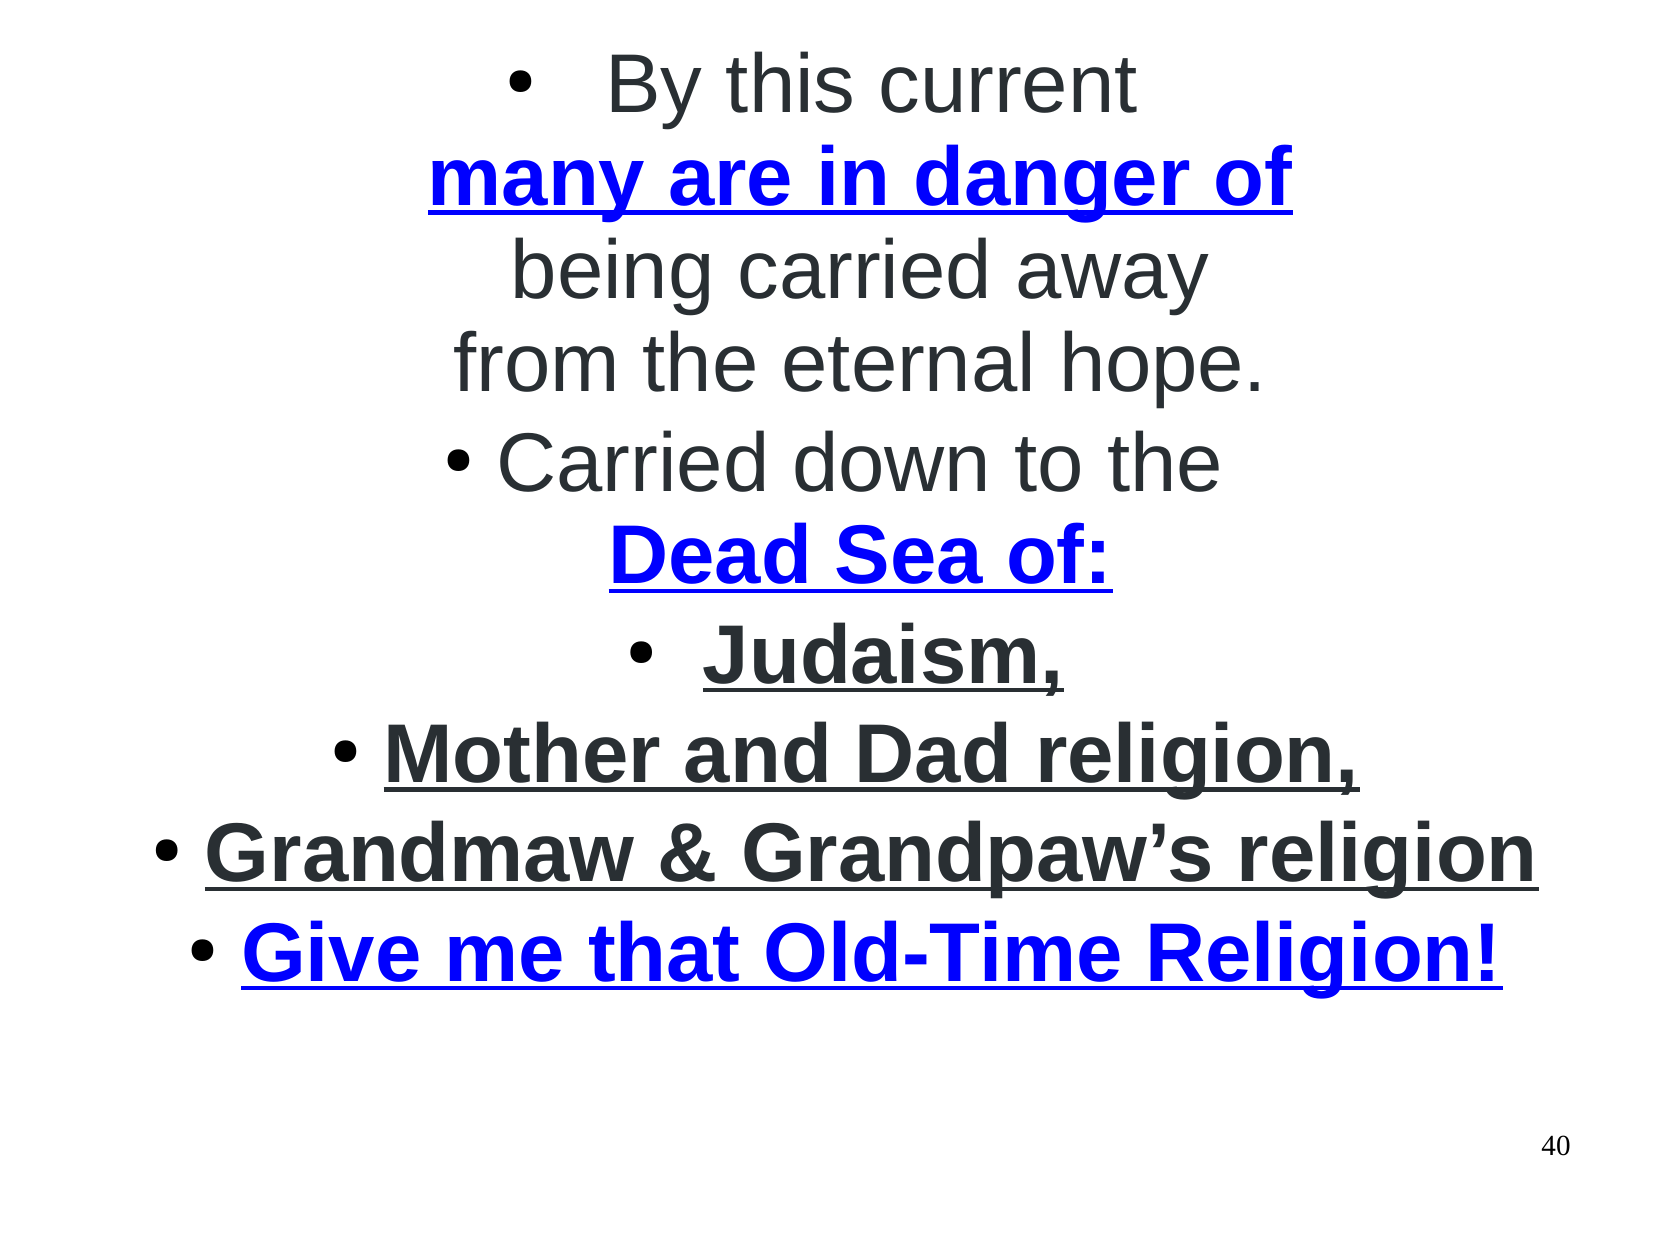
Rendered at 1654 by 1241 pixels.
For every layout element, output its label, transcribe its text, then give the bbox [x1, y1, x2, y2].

list By this current many are in danger of being carried away from the eternal hope. Carried down to the Dead Sea of: Judaism, Mother and Dad religion, Grandmaw & Grandpaw’s religion Give me that Old-Time Religion! [37, 37, 1613, 1238]
